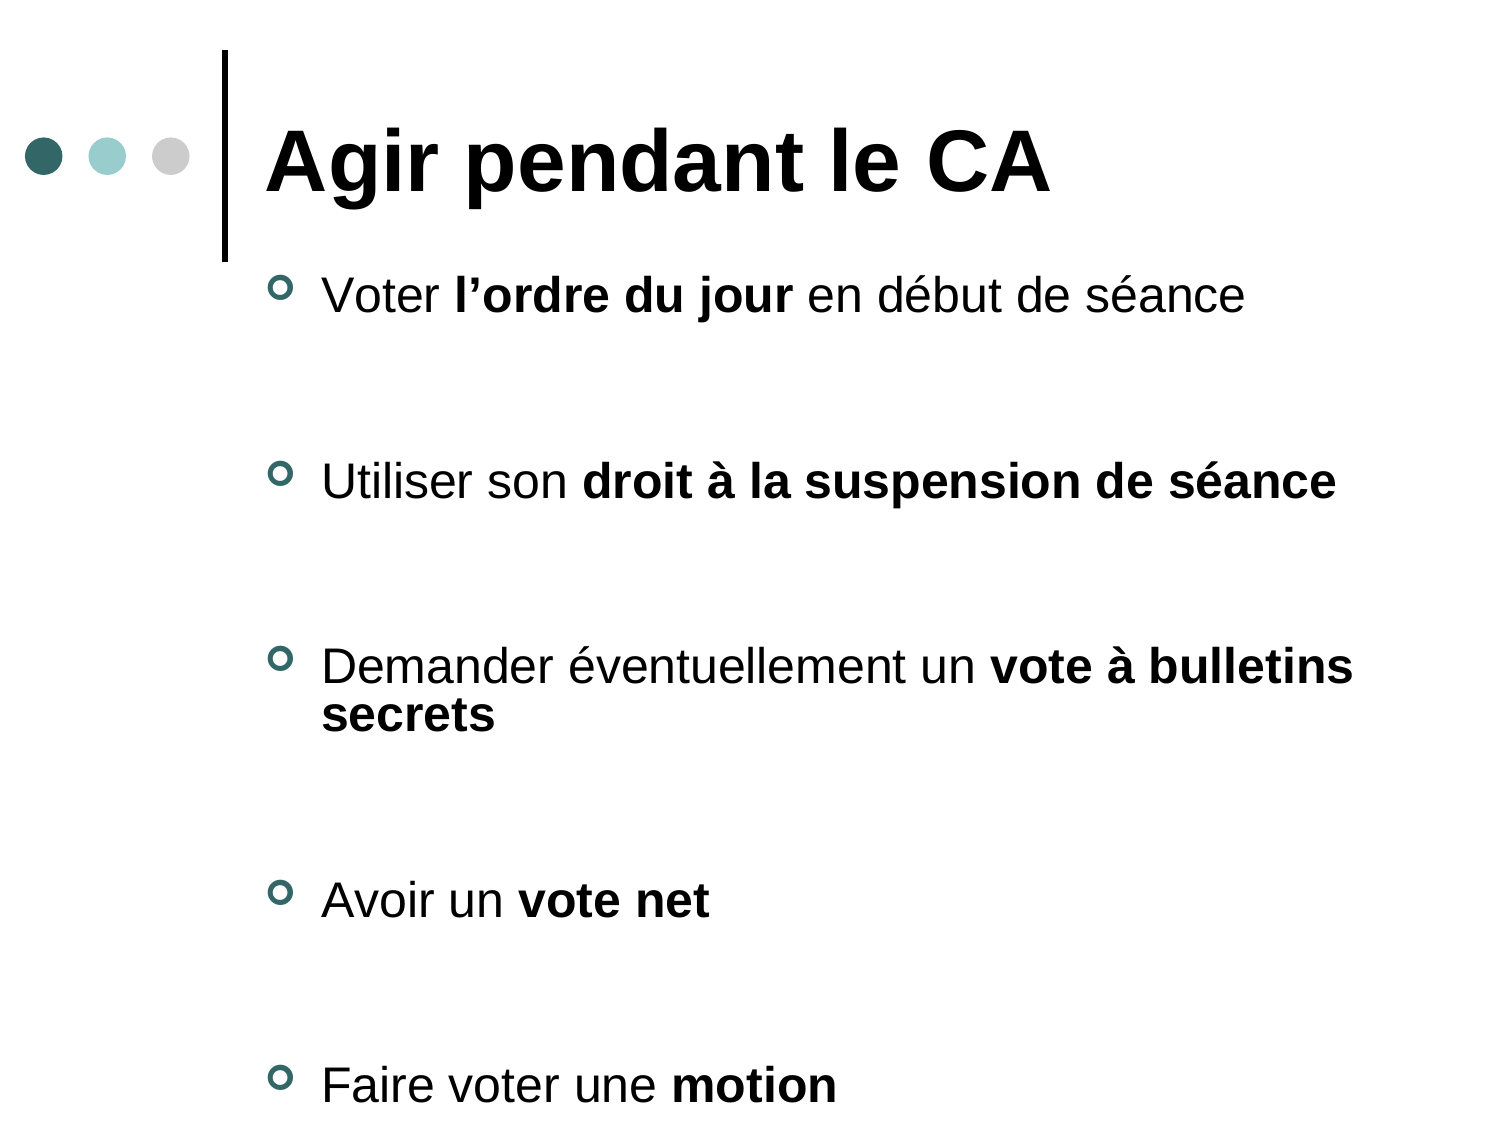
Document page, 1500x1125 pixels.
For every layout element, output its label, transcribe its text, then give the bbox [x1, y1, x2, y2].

list Voter l’ordre du jour en début de séance Utiliser son droit à la suspension de séance Demander éventuellement un vote à bulletins secrets Avoir un vote net Faire voter une motion [249, 267, 1401, 1125]
title Agir pendant le CA [249, 31, 1401, 267]
